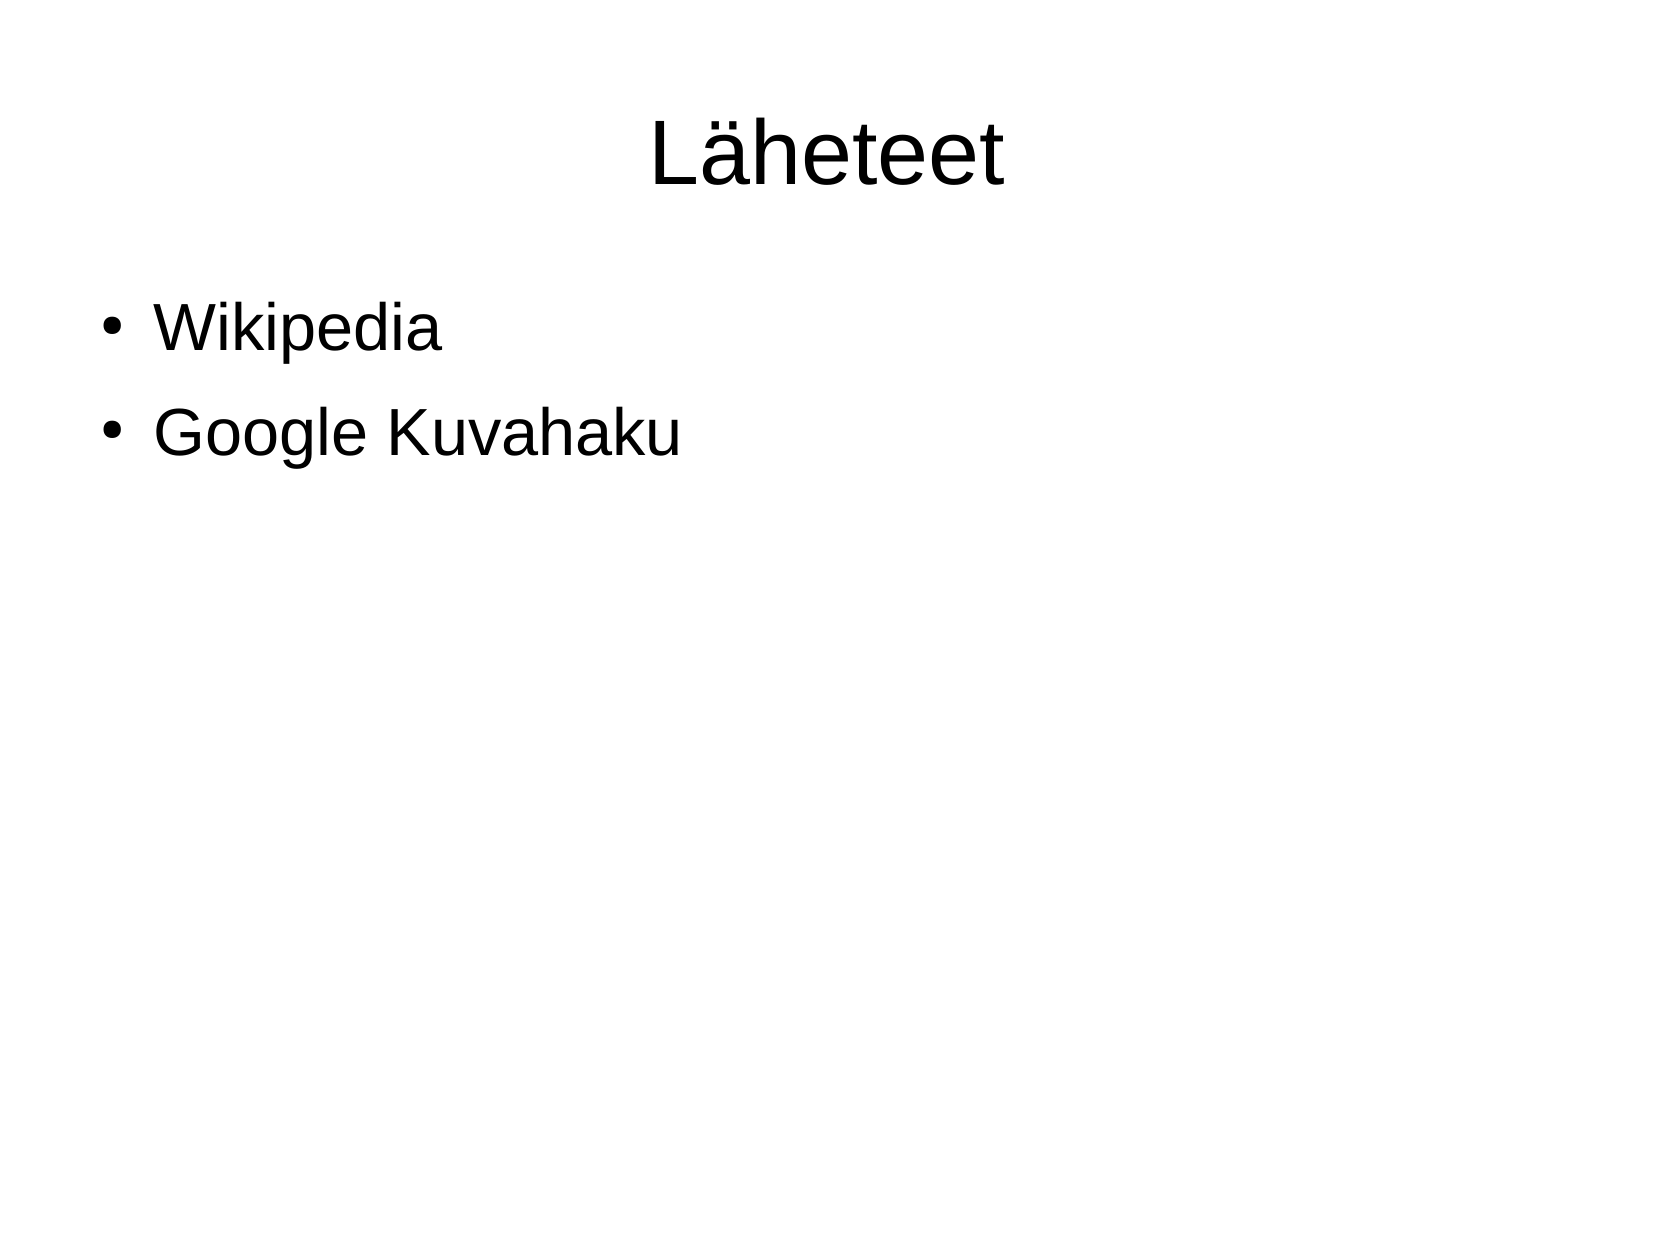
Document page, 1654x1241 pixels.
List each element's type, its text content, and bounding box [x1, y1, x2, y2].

title Läheteet [82, 49, 1571, 257]
list Wikipedia Google Kuvahaku [82, 290, 1571, 1010]
